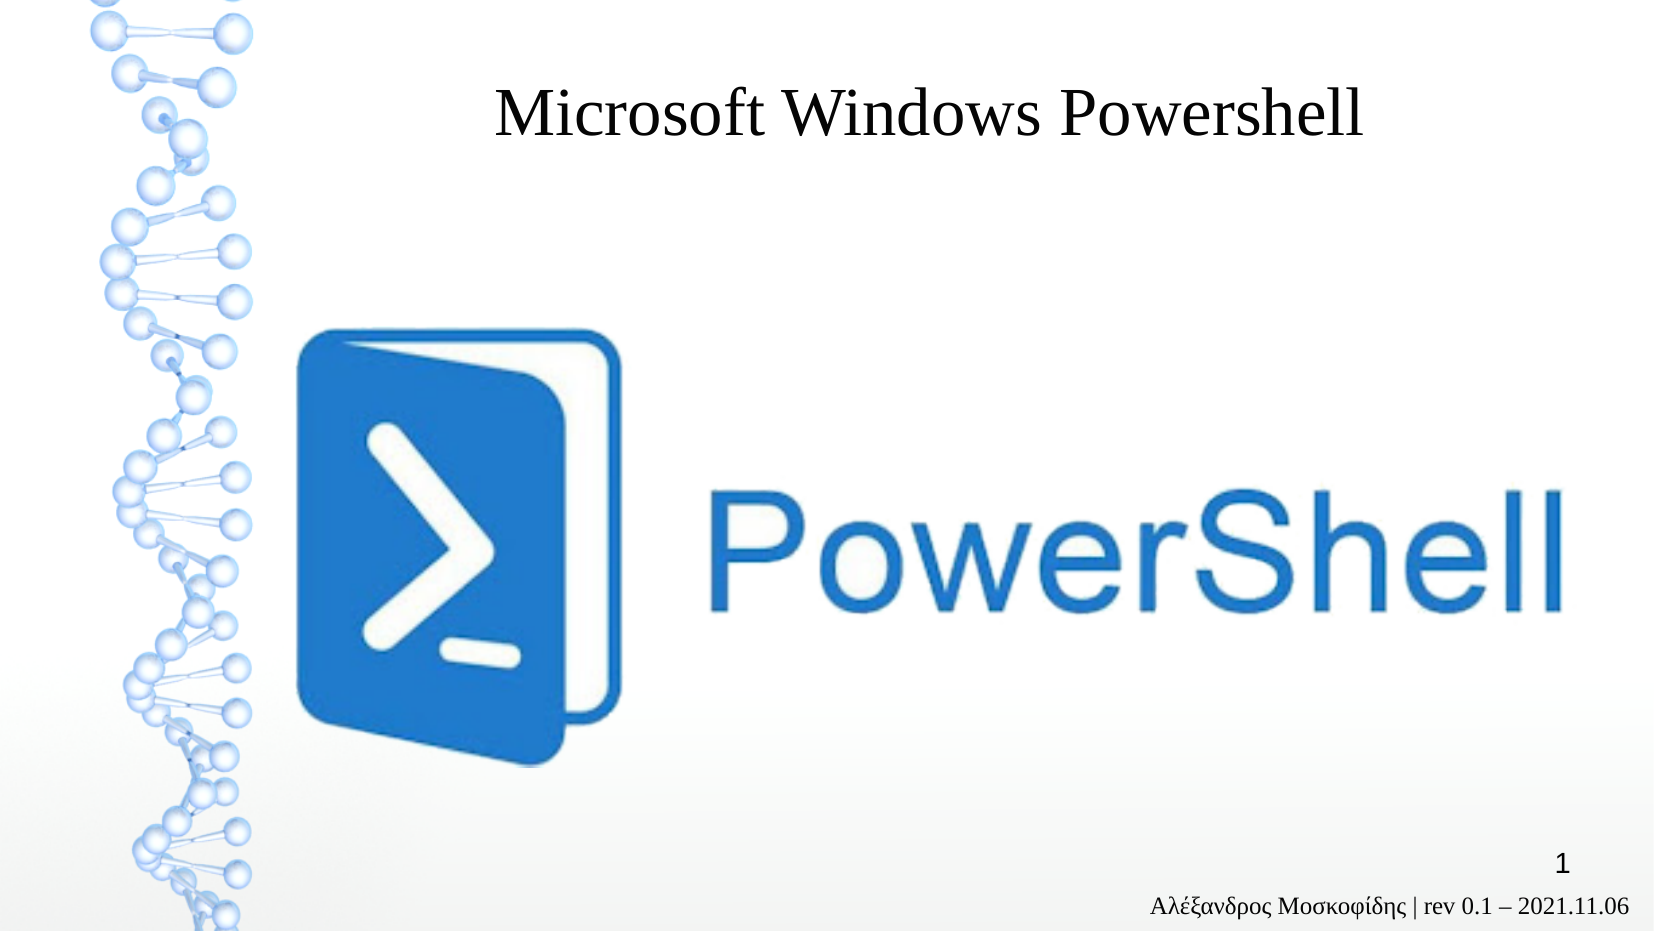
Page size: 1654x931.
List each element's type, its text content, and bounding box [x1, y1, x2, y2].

title Αλέξανδρος Μοσκοφίδης | rev 0.1 – 2021.11.06 [1133, 882, 1630, 931]
picture [0, 0, 1654, 931]
title Microsoft Windows Powershell [265, 35, 1595, 189]
